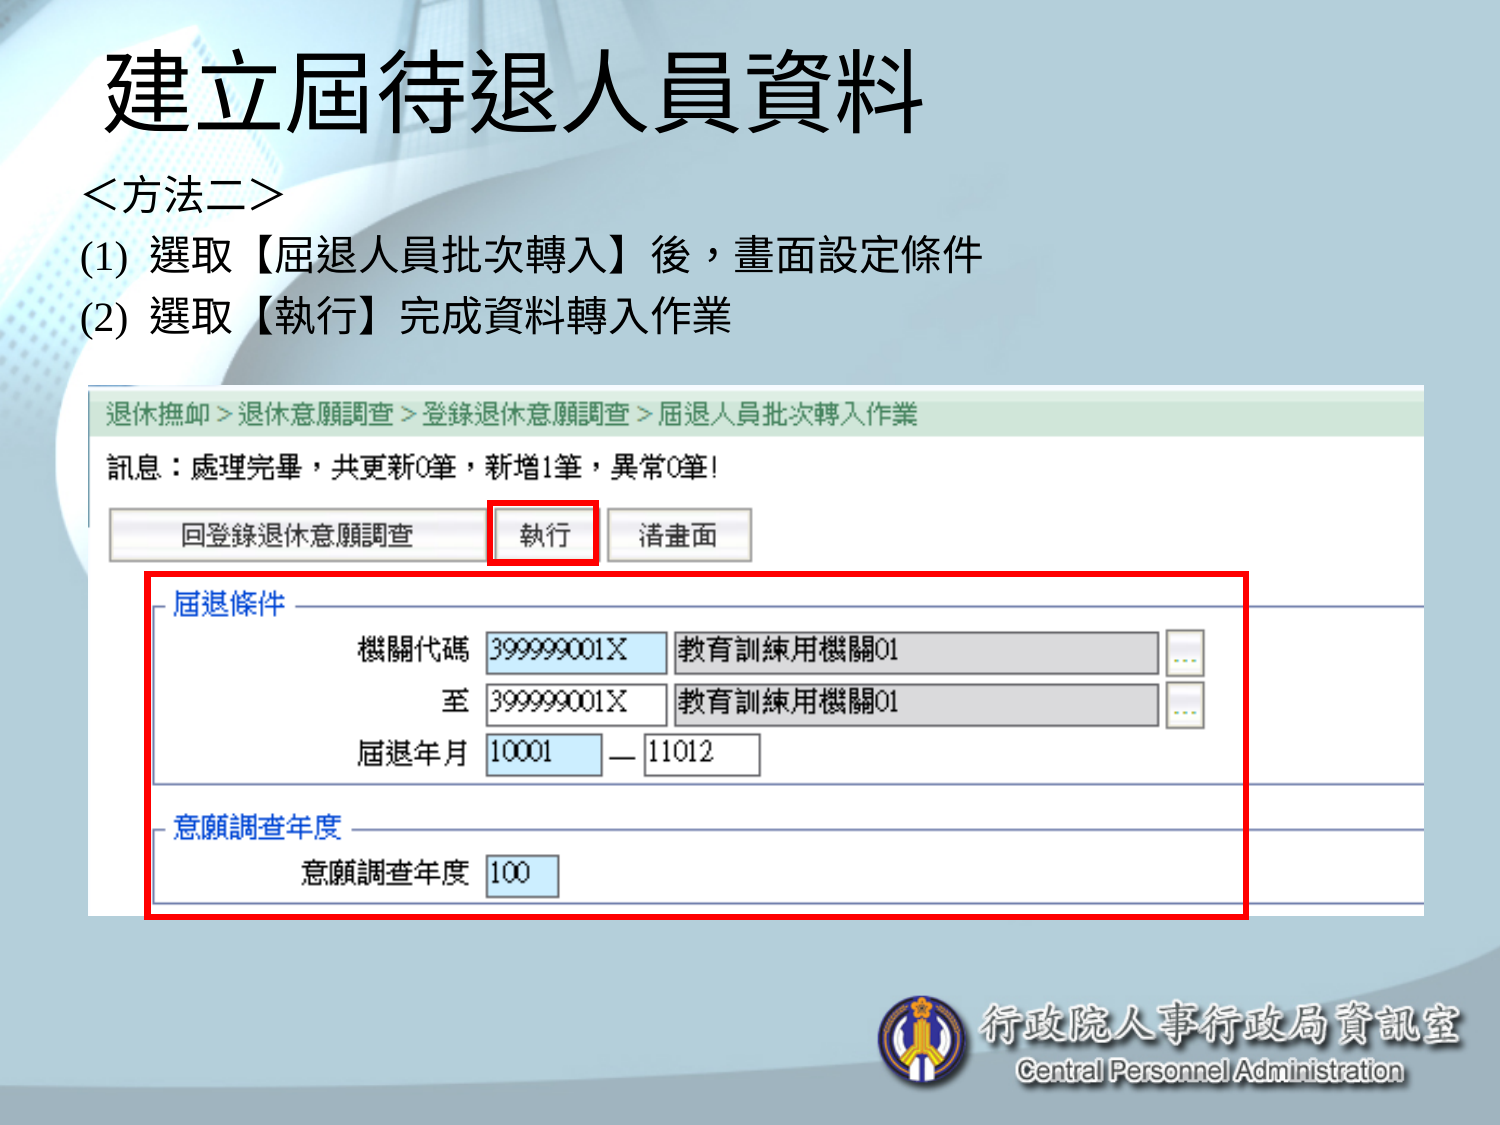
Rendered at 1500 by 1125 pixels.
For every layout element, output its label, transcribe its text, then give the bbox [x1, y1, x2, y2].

list ＜方法二＞ (1) 選取【屈退人員批次轉入】後，畫面設定條件 (2) 選取【執行】完成資料轉入作業 [151, 577, 1243, 836]
list ＜方法二＞ (1) 選取【屈退人員批次轉入】後，畫面設定條件 (2) 選取【執行】完成資料轉入作業 [64, 160, 1340, 836]
title 建立屆待退人員資料 [86, 30, 1327, 149]
picture [0, 0, 1500, 1125]
